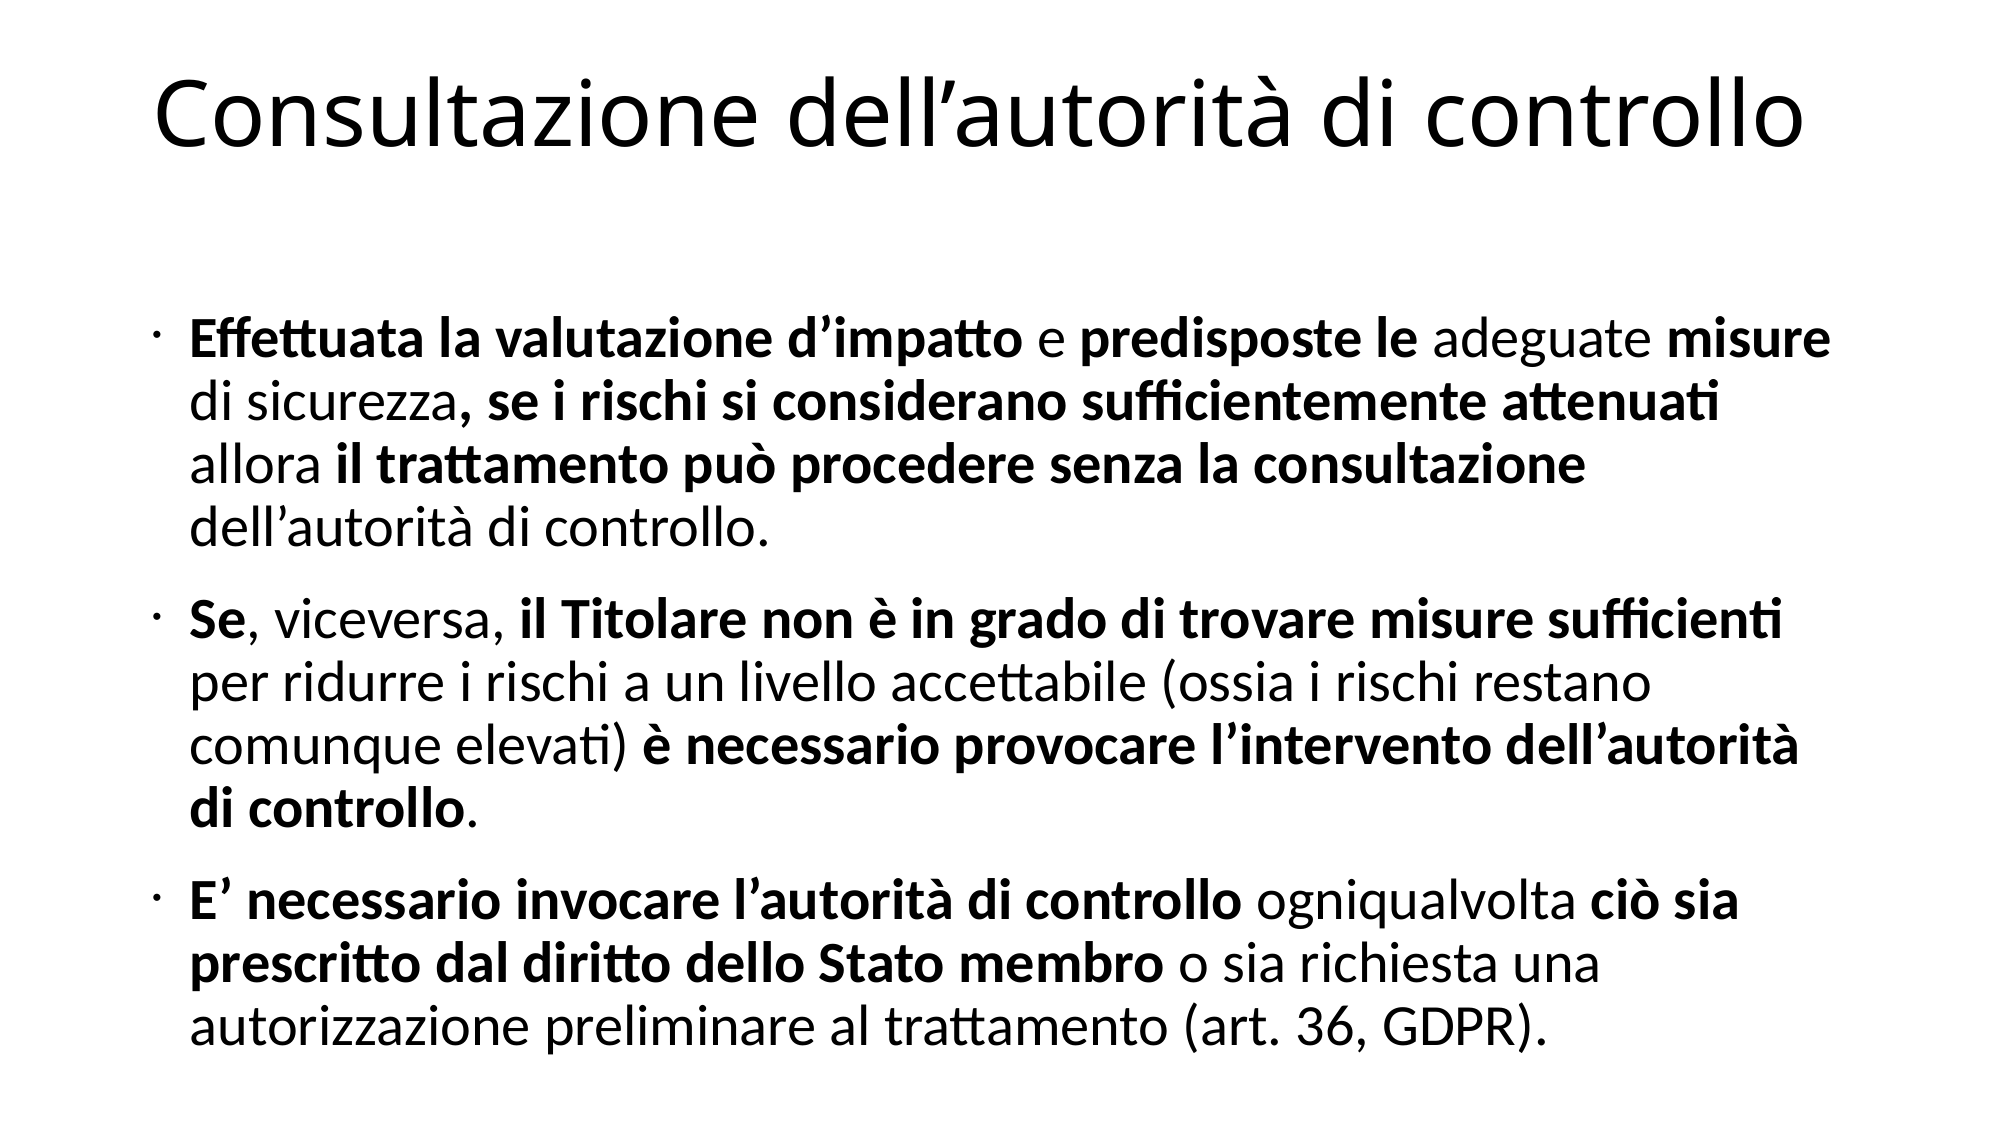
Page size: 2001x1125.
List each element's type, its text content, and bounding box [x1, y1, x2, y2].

list Effettuata la valutazione d’impatto e predisposte le adeguate misure di sicurezza, se i rischi si considerano sufficientemente attenuati allora il trattamento può procedere senza la consultazione dell’autorità di controllo. Se, viceversa, il Titolare non è in grado di trovare misure sufficienti per ridurre i rischi a un livello accettabile (ossia i rischi restano comunque elevati) è necessario provocare l’intervento dell’autorità di controllo. E’ necessario invocare l’autorità di controllo ogniqualvolta ciò sia prescritto dal diritto dello Stato membro o sia richiesta una autorizzazione preliminare al trattamento (art. 36, GDPR). [137, 299, 1863, 1014]
title Consultazione dell’autorità di controllo [137, 59, 1863, 278]
